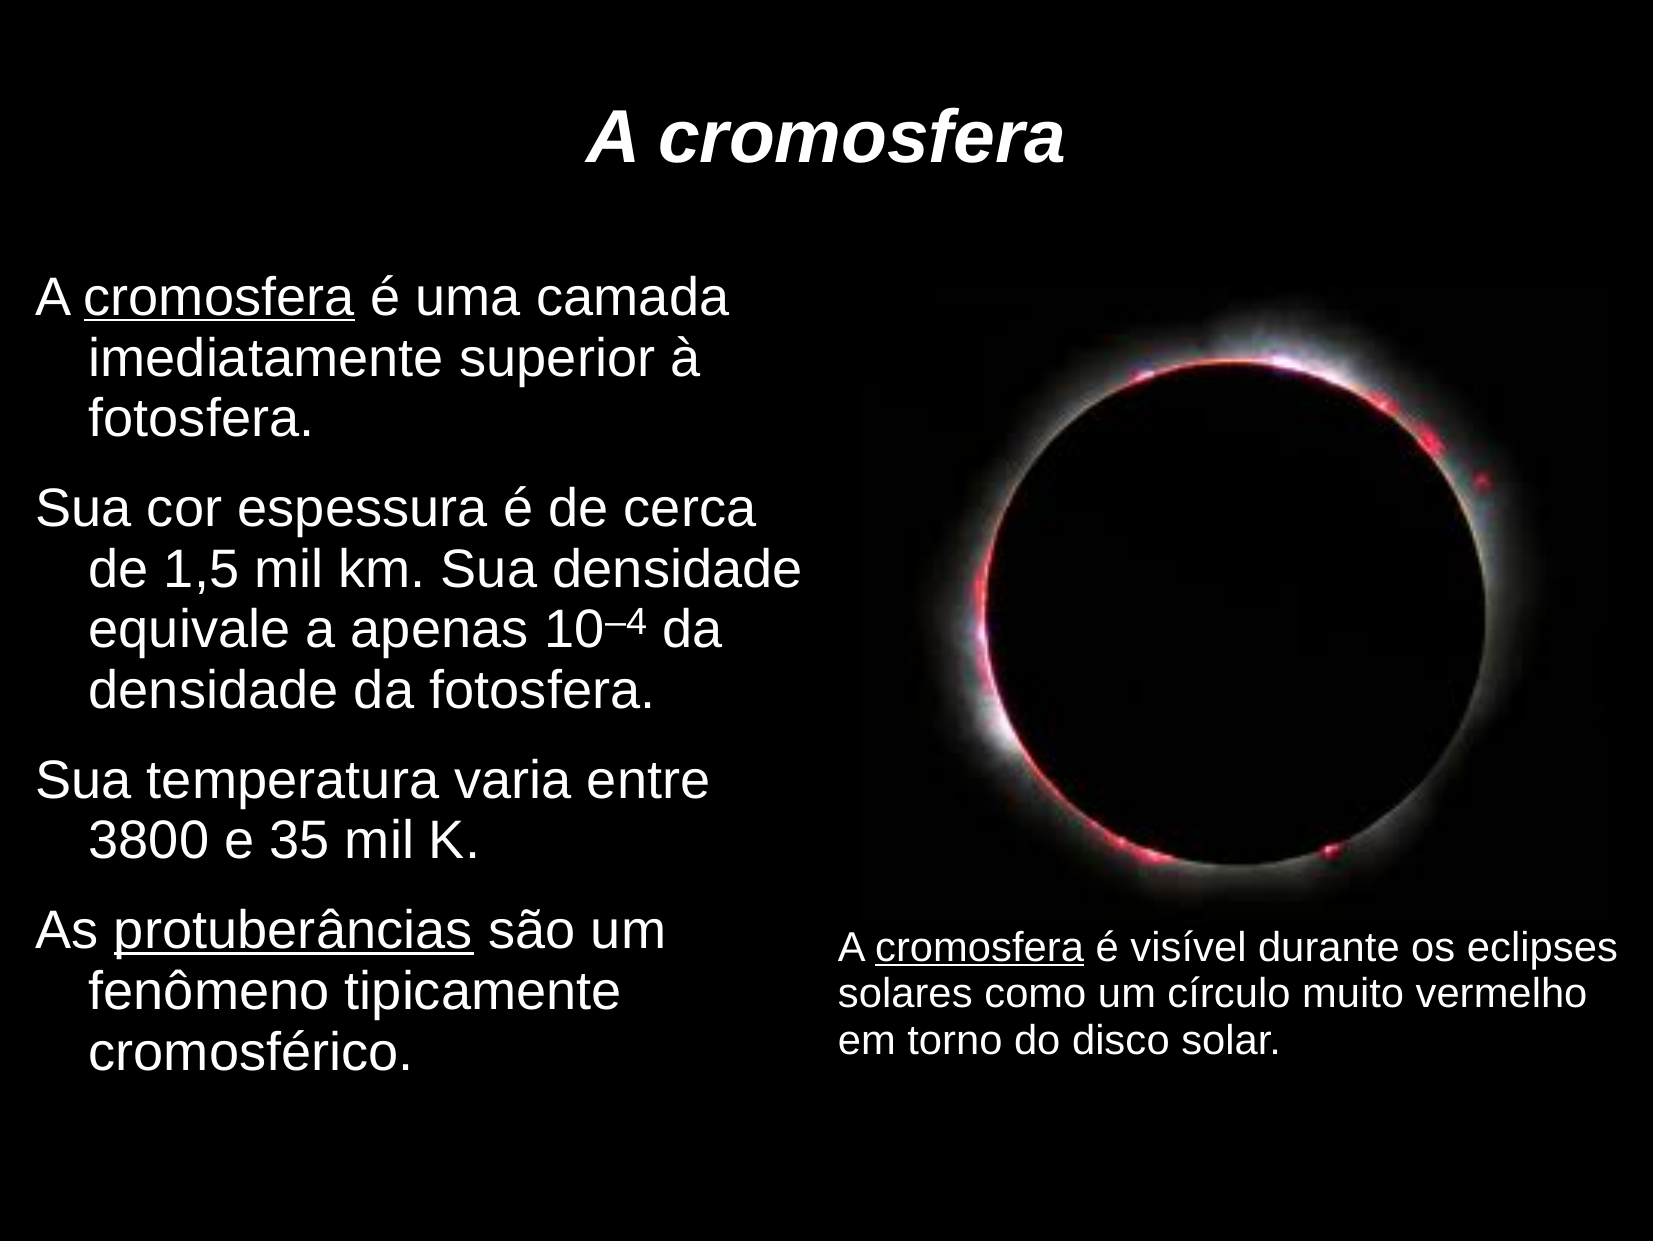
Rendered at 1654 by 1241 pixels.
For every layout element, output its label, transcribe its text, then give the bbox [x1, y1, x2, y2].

text_box A cromosfera é visível durante os eclipses solares como um círculo muito vermelho em torno do disco solar. [823, 916, 1636, 1088]
list A cromosfera é uma camada imediatamente superior à fotosfera. Sua cor espessura é de cerca de 1,5 mil km. Sua densidade equivale a apenas 10–4 da densidade da fotosfera. Sua temperatura varia entre 3800 e 35 mil K. As protuberâncias são um fenômeno tipicamente cromosférico. [17, 266, 825, 1164]
title A cromosfera [82, 61, 1571, 212]
picture [860, 286, 1606, 924]
